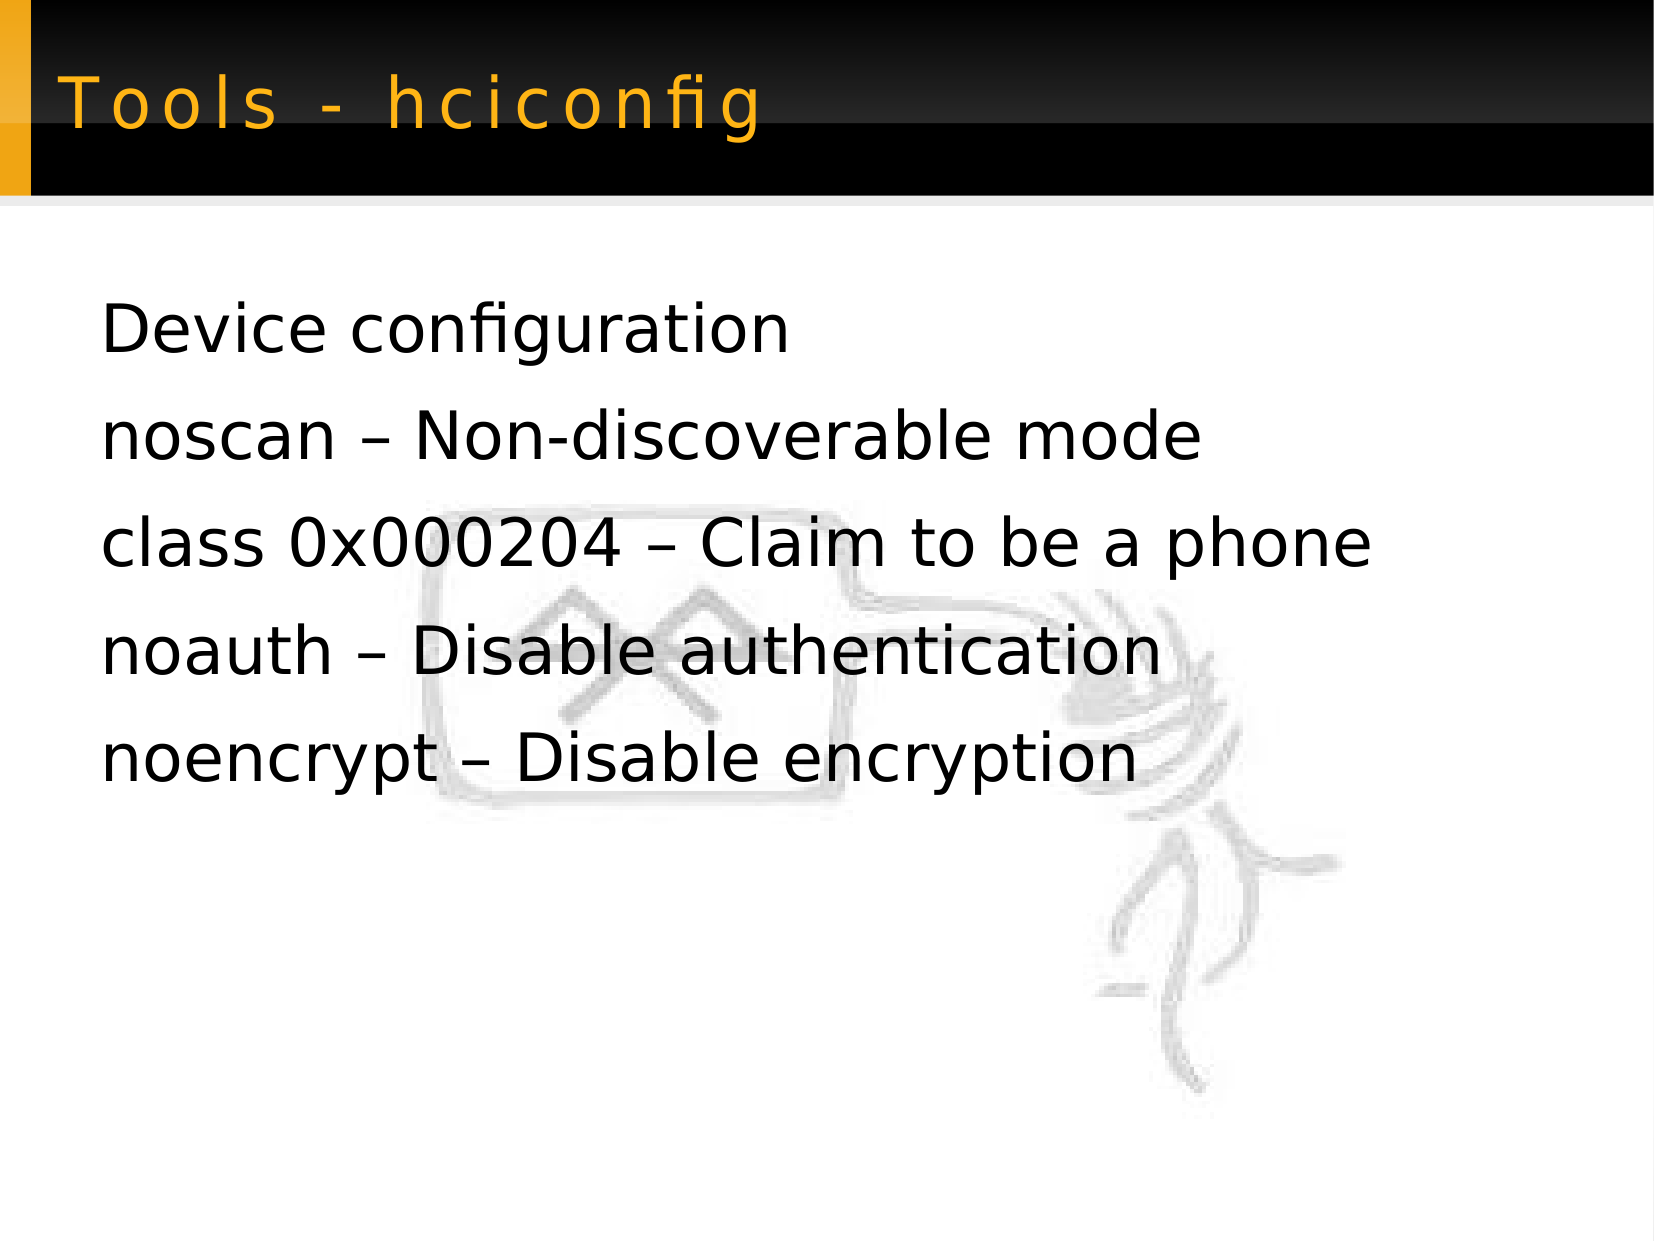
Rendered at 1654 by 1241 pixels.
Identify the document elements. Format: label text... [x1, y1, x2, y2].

list Device configuration noscan – Non-discoverable mode class 0x000204 – Claim to be a phone noauth – Disable authentication noencrypt – Disable encryption [82, 290, 1571, 1109]
title Tools - hciconfig [59, 29, 1270, 178]
picture [0, 0, 1654, 1241]
